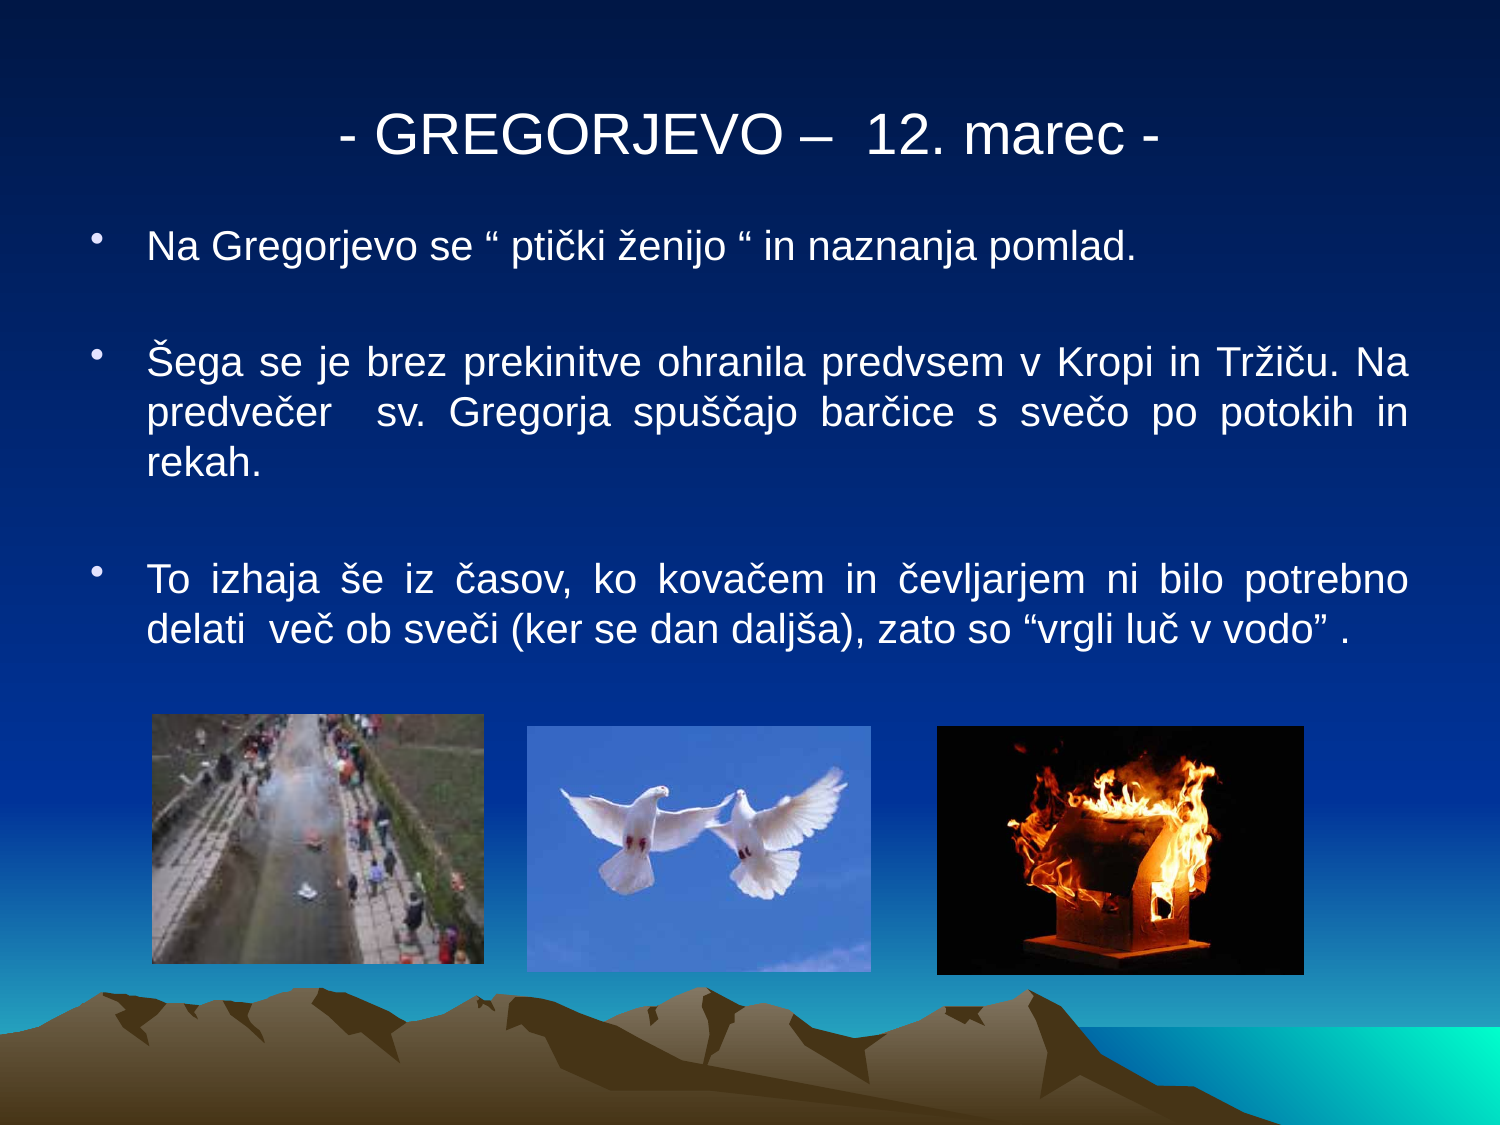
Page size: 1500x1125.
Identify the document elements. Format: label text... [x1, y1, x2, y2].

list Na Gregorjevo se “ ptički ženijo “ in naznanja pomlad. Šega se je brez prekinitve ohranila predvsem v Kropi in Tržiču. Na predvečer sv. Gregorja spuščajo barčice s svečo po potokih in rekah. To izhaja še iz časov, ko kovačem in čevljarjem ni bilo potrebno delati več ob sveči (ker se dan daljša), zato so “vrgli luč v vodo” . [75, 210, 1425, 1000]
picture [937, 726, 1304, 975]
picture [527, 726, 871, 972]
title - GREGORJEVO – 12. marec - [75, 37, 1425, 210]
picture [152, 714, 484, 965]
